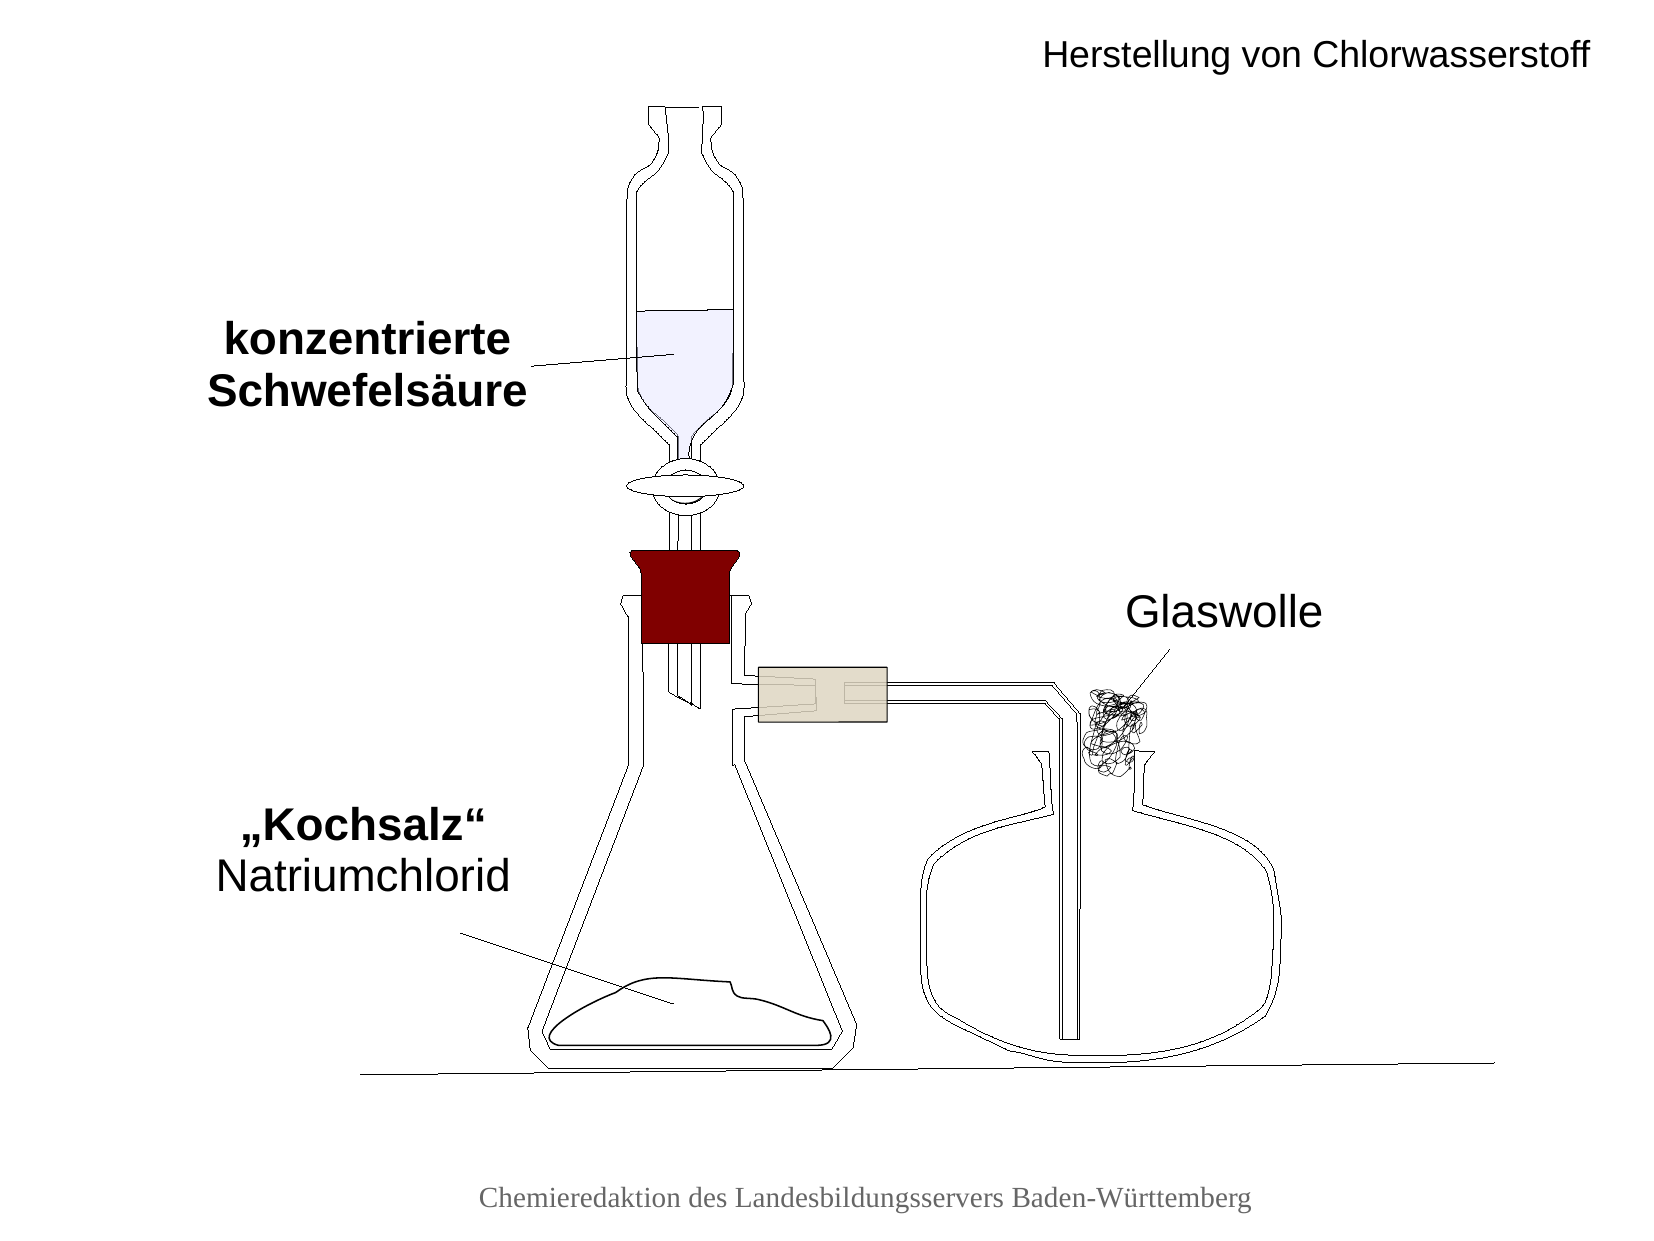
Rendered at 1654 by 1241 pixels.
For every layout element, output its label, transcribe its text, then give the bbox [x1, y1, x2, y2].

text_box „Kochsalz“ Natriumchlorid [200, 791, 526, 910]
text_box [527, 106, 1081, 1069]
text_box [920, 750, 1282, 1063]
text_box konzentrierte Schwefelsäure [192, 305, 544, 426]
text_box Glaswolle [1110, 578, 1339, 645]
text_box Herstellung von Chlorwasserstoff [1027, 25, 1605, 83]
